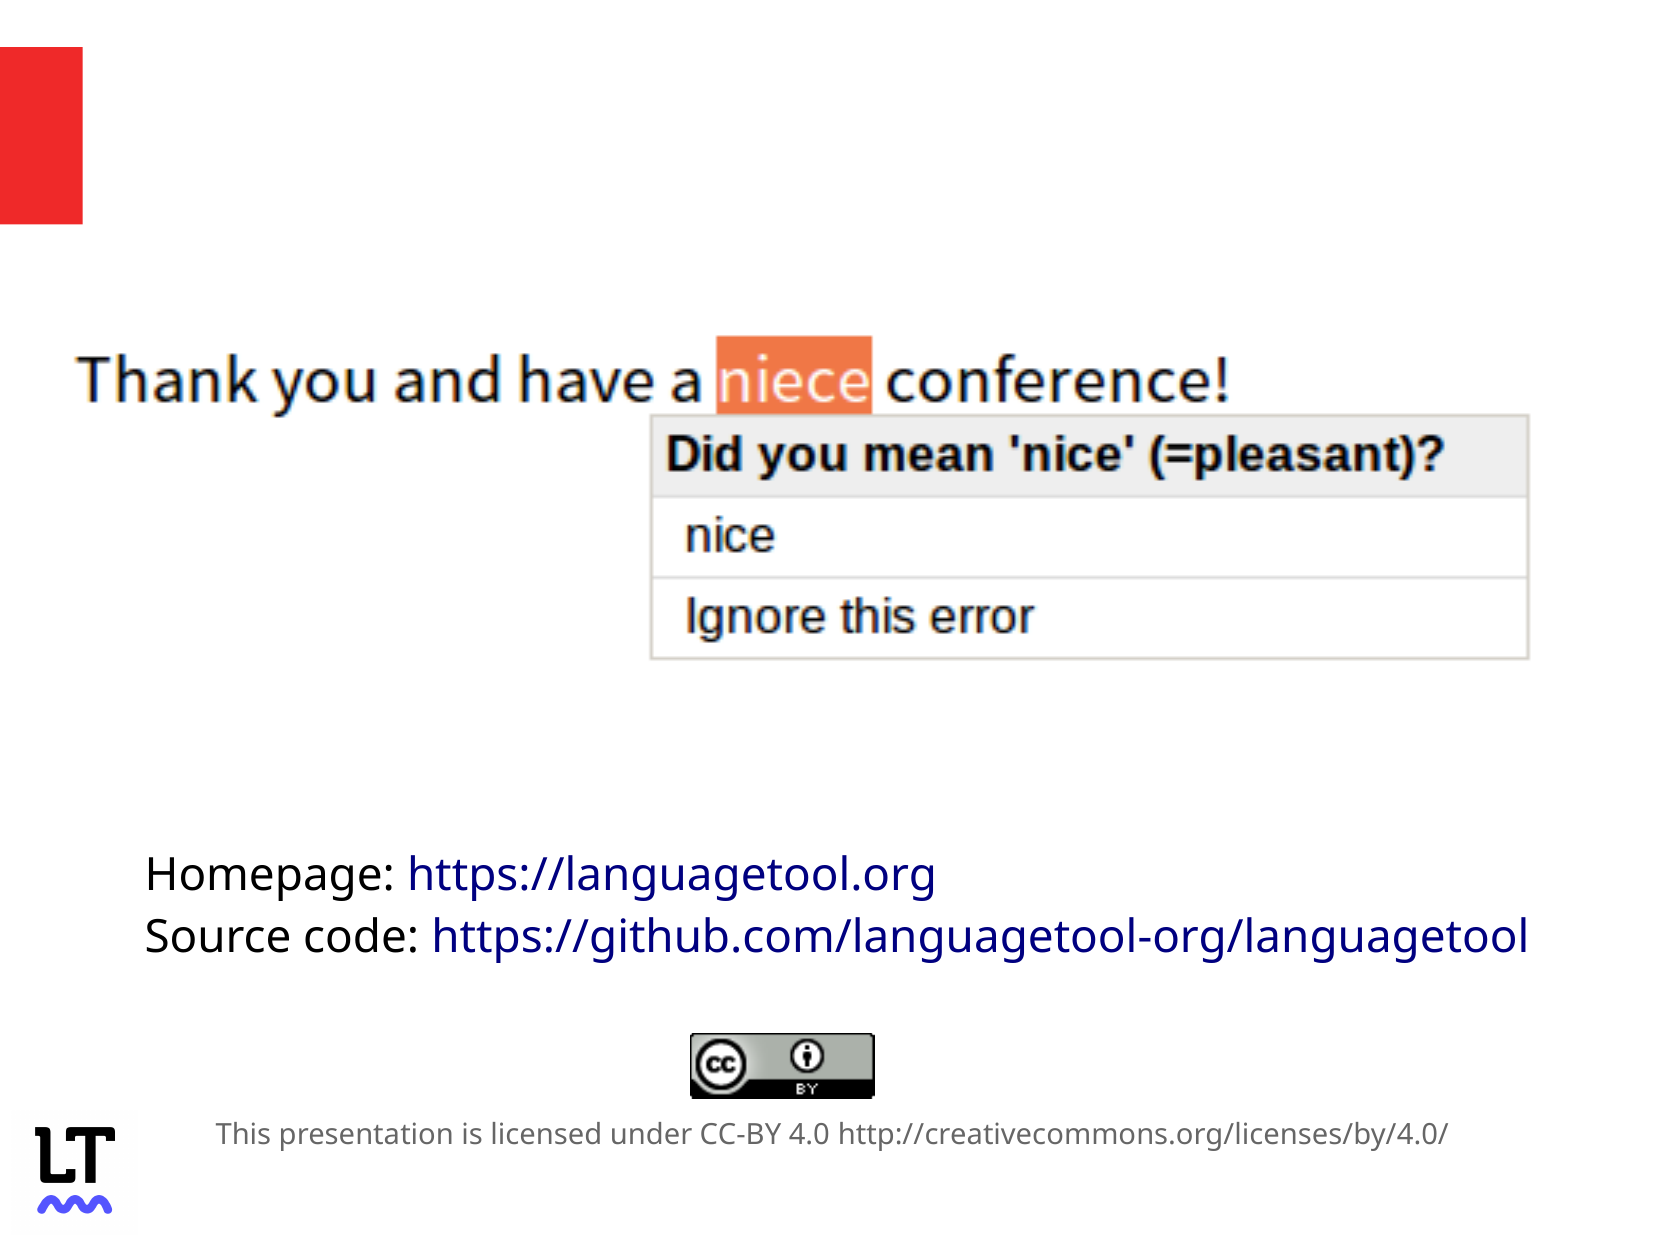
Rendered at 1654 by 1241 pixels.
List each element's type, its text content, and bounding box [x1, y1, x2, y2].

picture [25, 295, 1607, 721]
picture [690, 1033, 875, 1099]
picture [11, 1110, 138, 1235]
text_box This presentation is licensed under CC-BY 4.0 http://creativecommons.org/licenses/by/4.0/ [200, 1105, 1571, 1154]
text_box Homepage: https://languagetool.org Source code: https://github.com/languagetool-org/languagetool [129, 833, 1571, 981]
